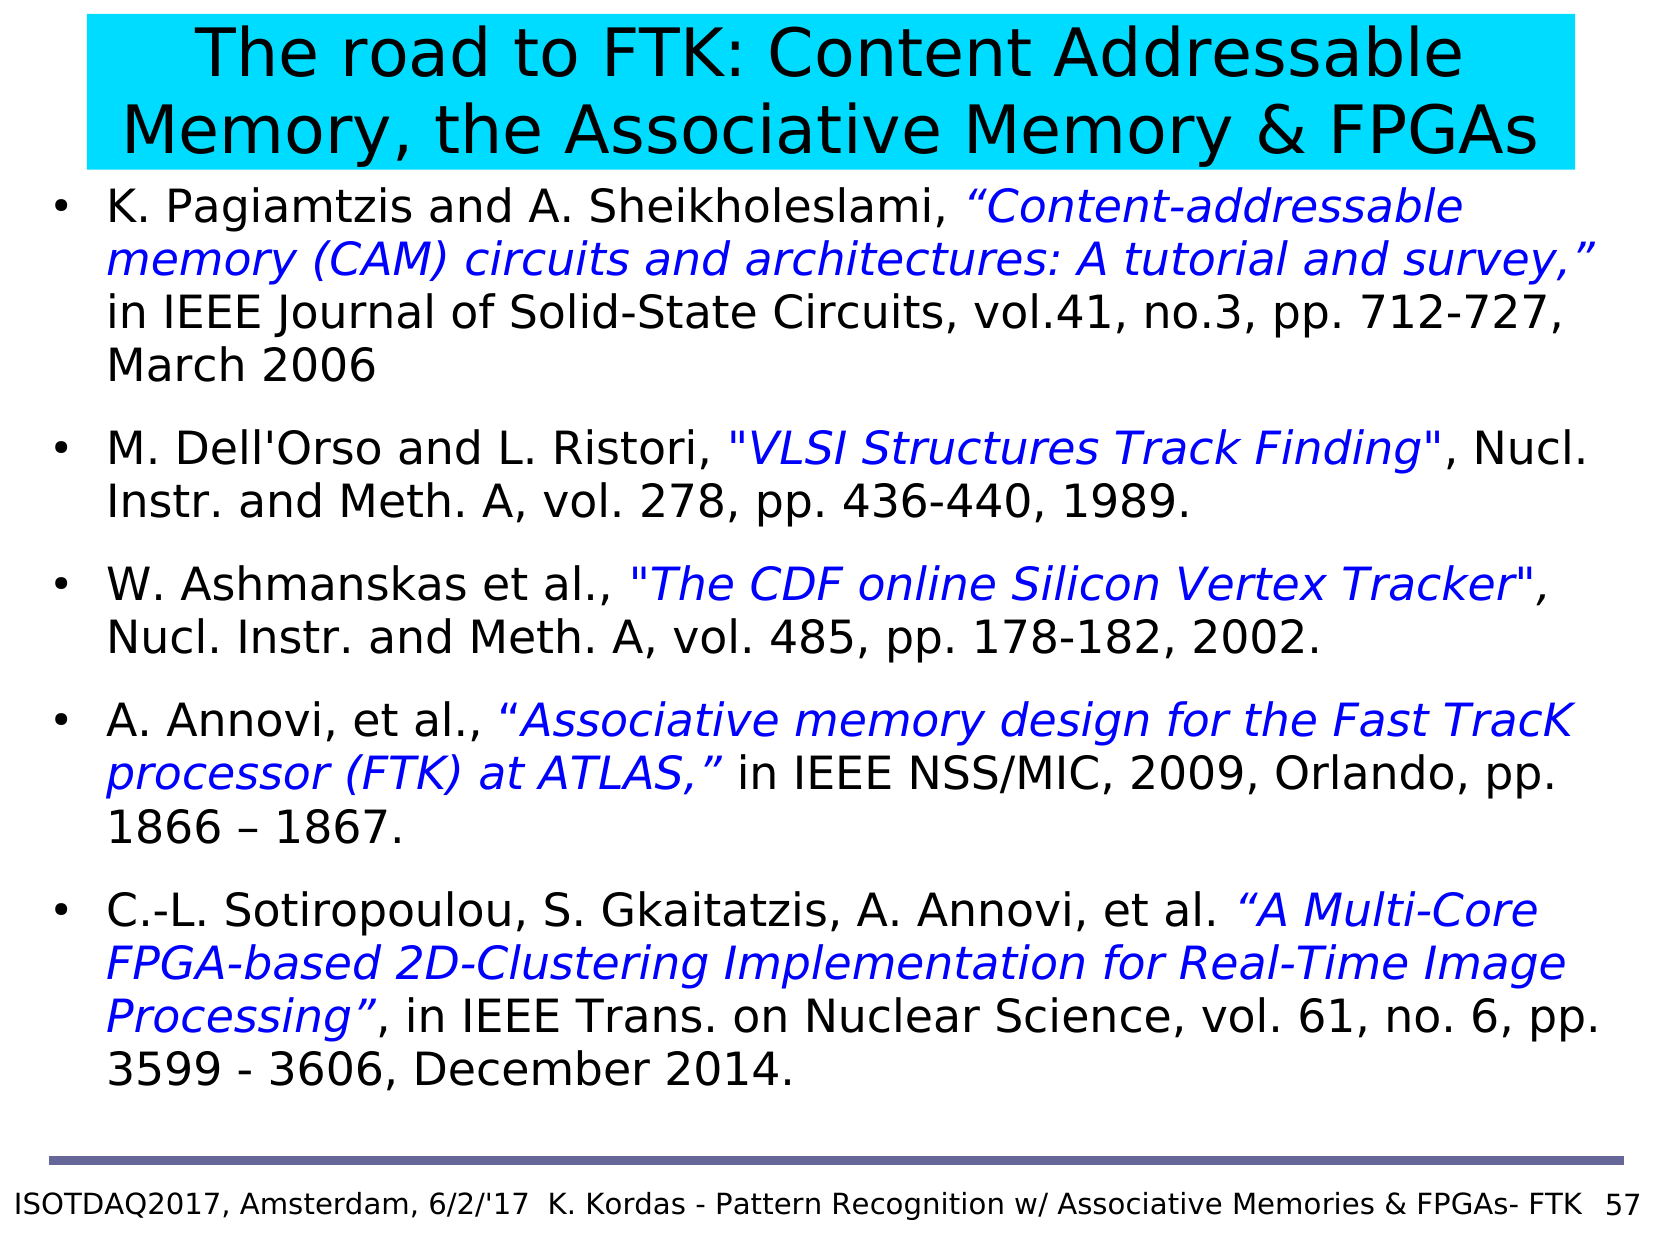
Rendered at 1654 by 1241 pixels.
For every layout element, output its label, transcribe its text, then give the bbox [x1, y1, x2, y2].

title The road to FTK: Content Addressable Memory, the Associative Memory & FPGAs [86, 13, 1576, 170]
list K. Pagiamtzis and A. Sheikholeslami, “Content-addressable memory (CAM) circuits and architectures: A tutorial and survey,” in IEEE Journal of Solid-State Circuits, vol.41, no.3, pp. 712-727, March 2006 M. Dell'Orso and L. Ristori, "VLSI Structures Track Finding", Nucl. Instr. and Meth. A, vol. 278, pp. 436-440, 1989. W. Ashmanskas et al., "The CDF online Silicon Vertex Tracker", Nucl. Instr. and Meth. A, vol. 485, pp. 178-182, 2002. A. Annovi, et al., “Associative memory design for the Fast TracK processor (FTK) at ATLAS,” in IEEE NSS/MIC, 2009, Orlando, pp. 1866 – 1867. C.-L. Sotiropoulou, S. Gkaitatzis, A. Annovi, et al. “A Multi-Core FPGA-based 2D-Clustering Implementation for Real-Time Image Processing”, in IEEE Trans. on Nuclear Science, vol. 61, no. 6, pp. 3599 - 3606, December 2014. [35, 179, 1603, 1156]
